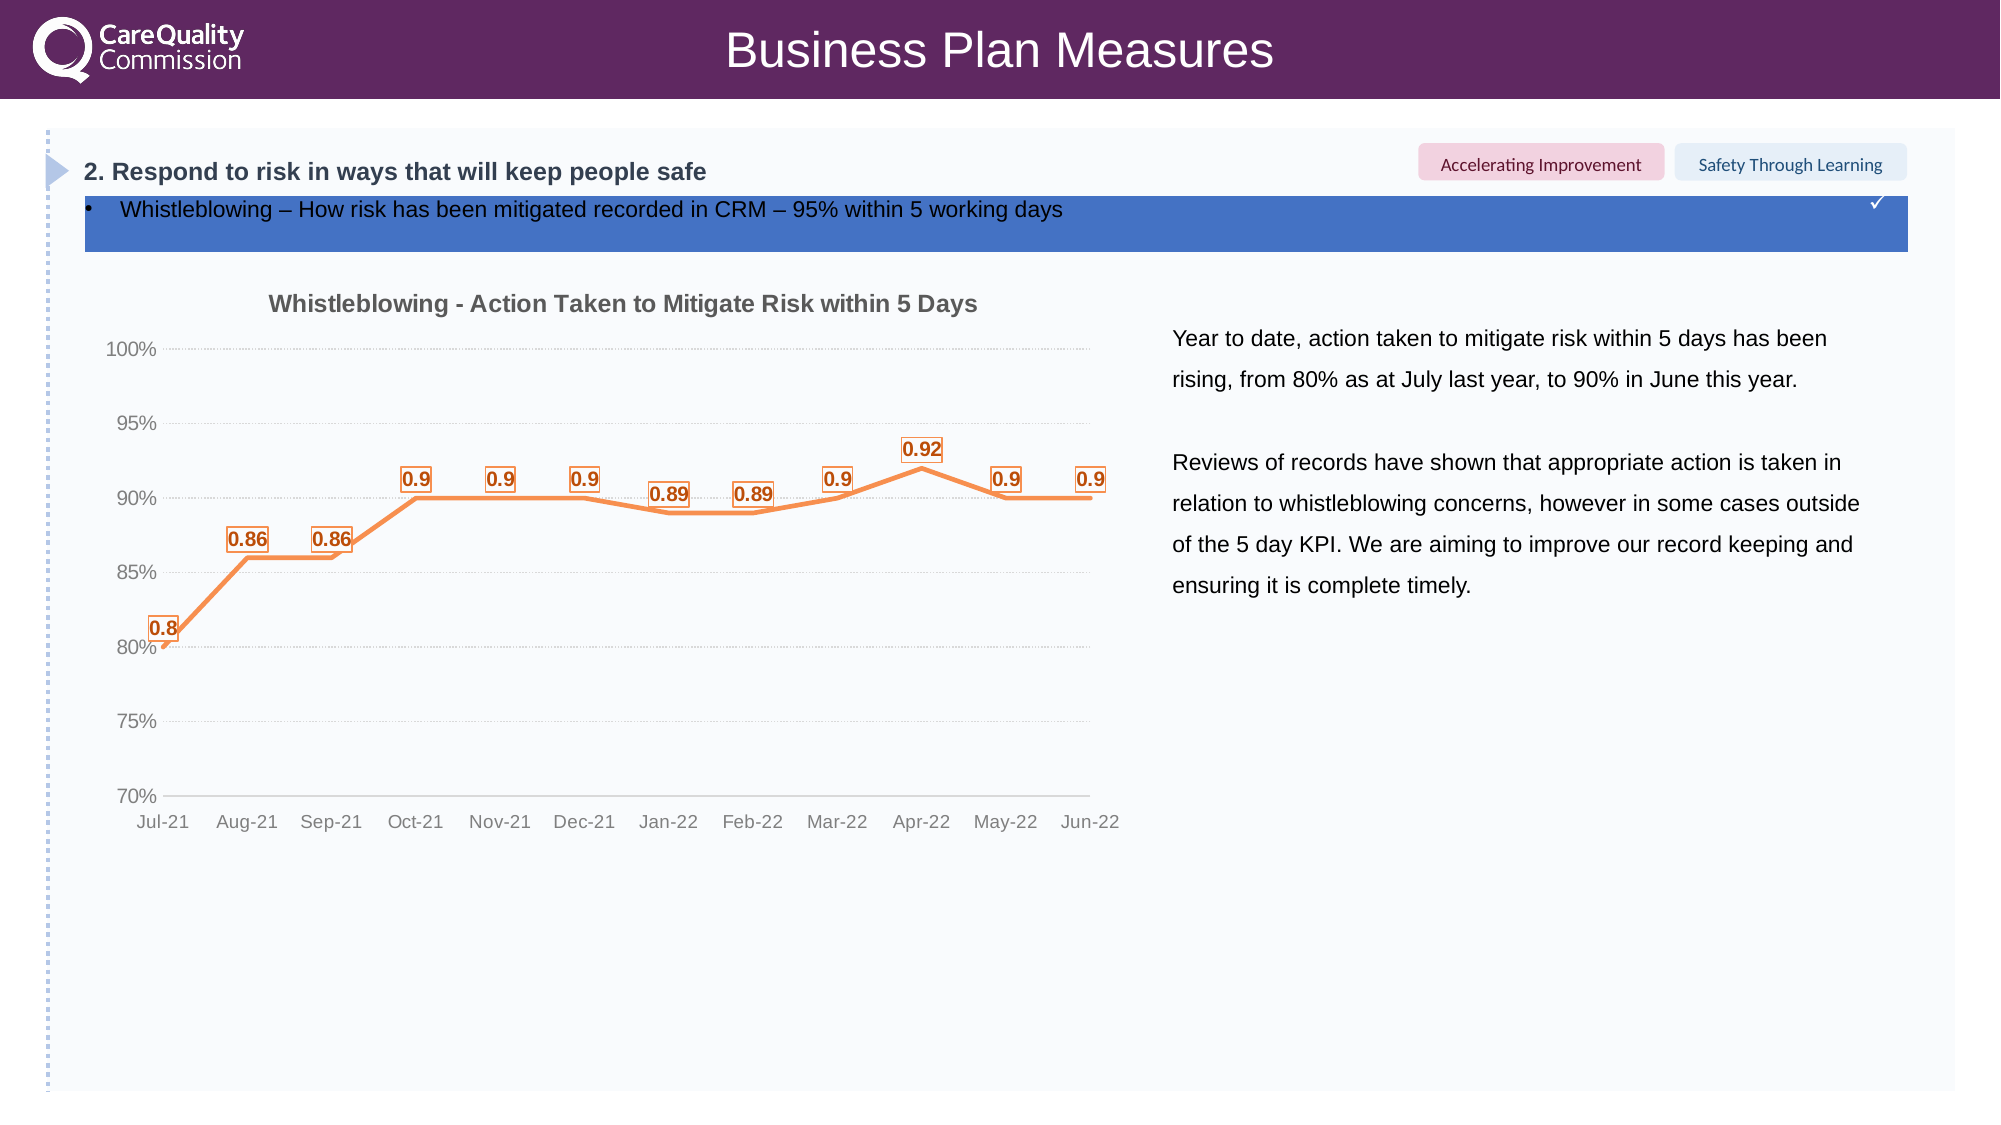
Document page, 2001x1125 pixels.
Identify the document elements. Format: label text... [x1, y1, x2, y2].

text_box [0, 0, 2000, 99]
chart [84, 264, 1142, 845]
picture [32, 16, 245, 84]
text_box Business Plan Measures [641, 9, 1358, 86]
text_box Safety Through Learning [1674, 143, 1908, 181]
text_box [45, 128, 1955, 1091]
text_box Year to date, action taken to mitigate risk within 5 days has been rising, from 80% as at July last year, to 90% in June this year. Reviews of records have shown that appropriate action is taken in relation to whistleblowing concerns, however in some cases outside of the 5 day KPI. We are aiming to improve our record keeping and ensuring it is complete timely. [1157, 302, 1879, 605]
table_header Whistleblowing – How risk has been mitigated recorded in CRM – 95% within 5 working days [85, 196, 1848, 252]
text_box Accelerating Improvement [1418, 143, 1665, 181]
table_header  [1848, 196, 1908, 252]
text_box 2. Respond to risk in ways that will keep people safe [69, 147, 984, 194]
